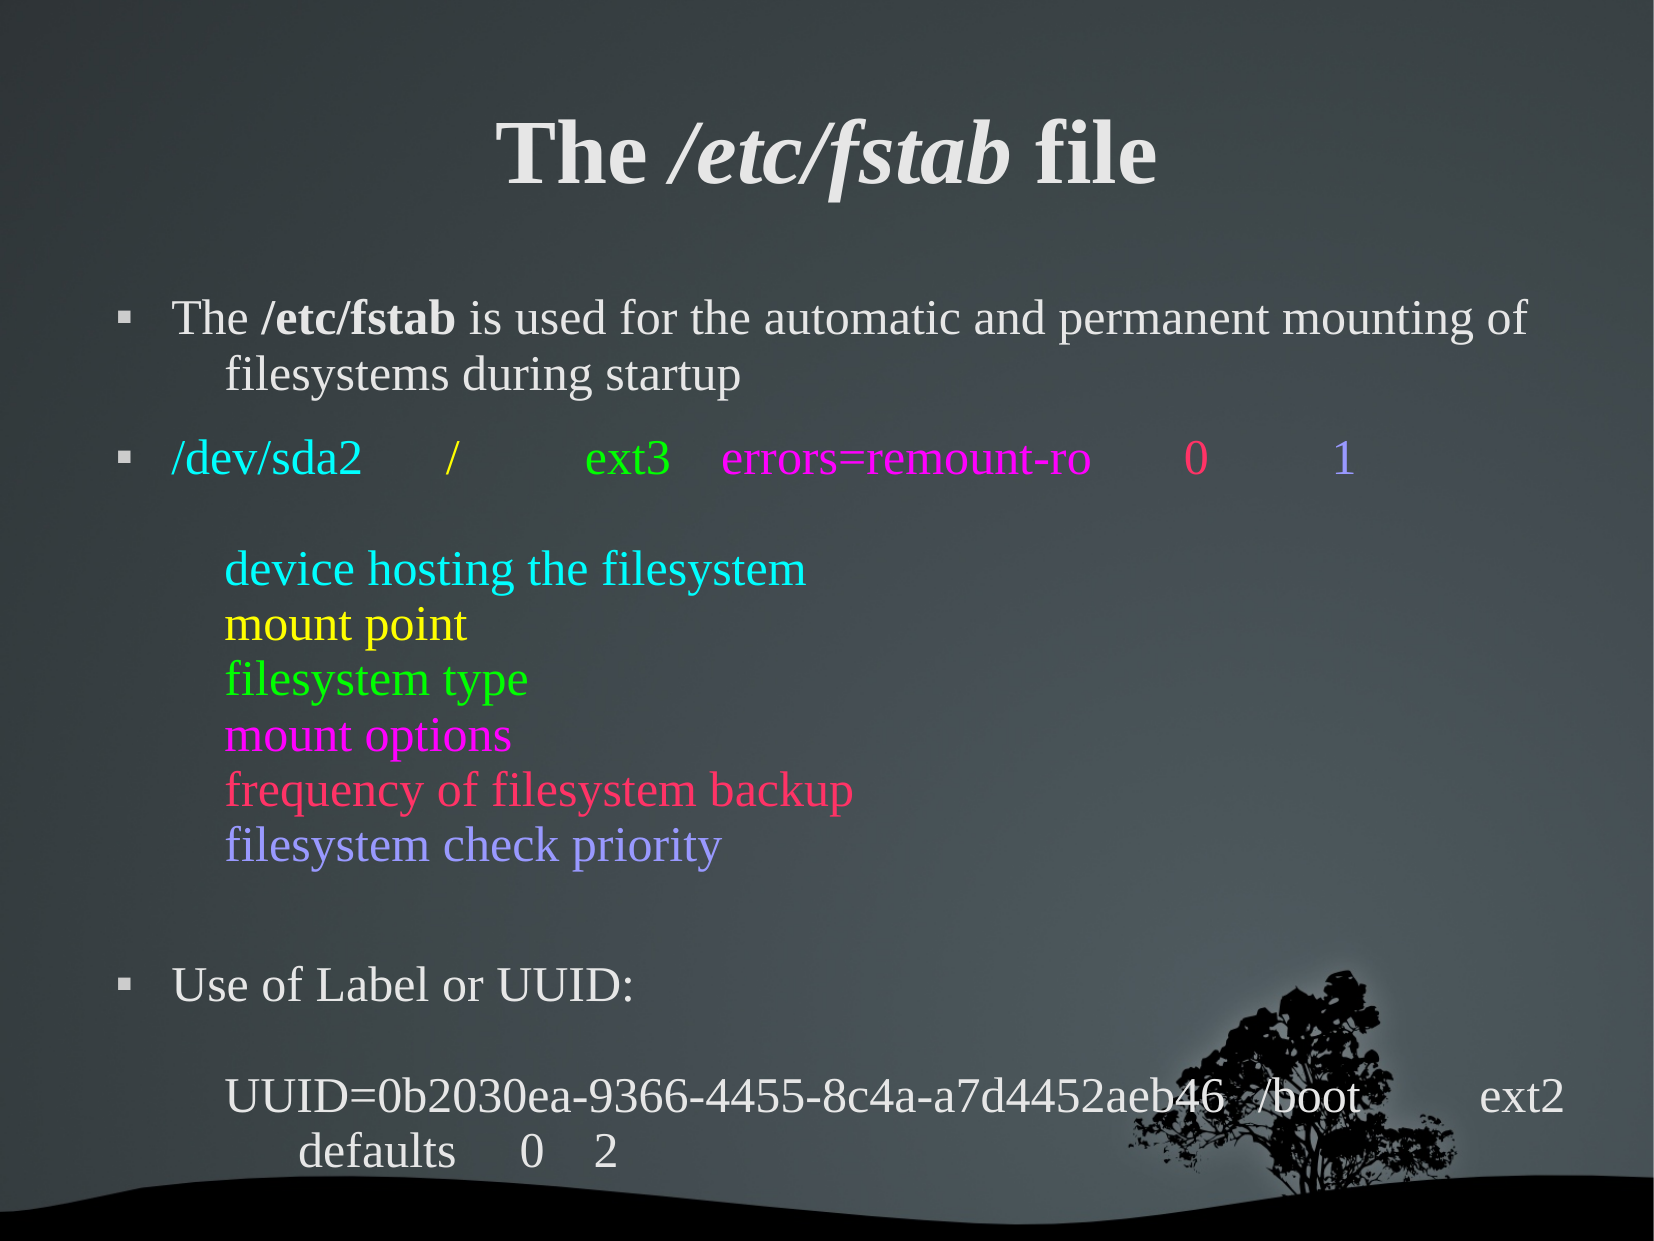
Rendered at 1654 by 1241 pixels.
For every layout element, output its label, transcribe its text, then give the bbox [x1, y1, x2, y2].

picture [0, 0, 1654, 1241]
title The /etc/fstab file [82, 49, 1571, 257]
list The /etc/fstab is used for the automatic and permanent mounting of filesystems during startup /dev/sda2 / ext3 errors=remount-ro 0 1 device hosting the filesystem mount point filesystem type mount options frequency of filesystem backup filesystem check priority Use of Label or UUID: UUID=0b2030ea-9366-4455-8c4a-a7d4452aeb46 /boot ext2 defaults 0 2 LABEL=boot /boot ext3 defaults 1 2 [82, 290, 1571, 1241]
